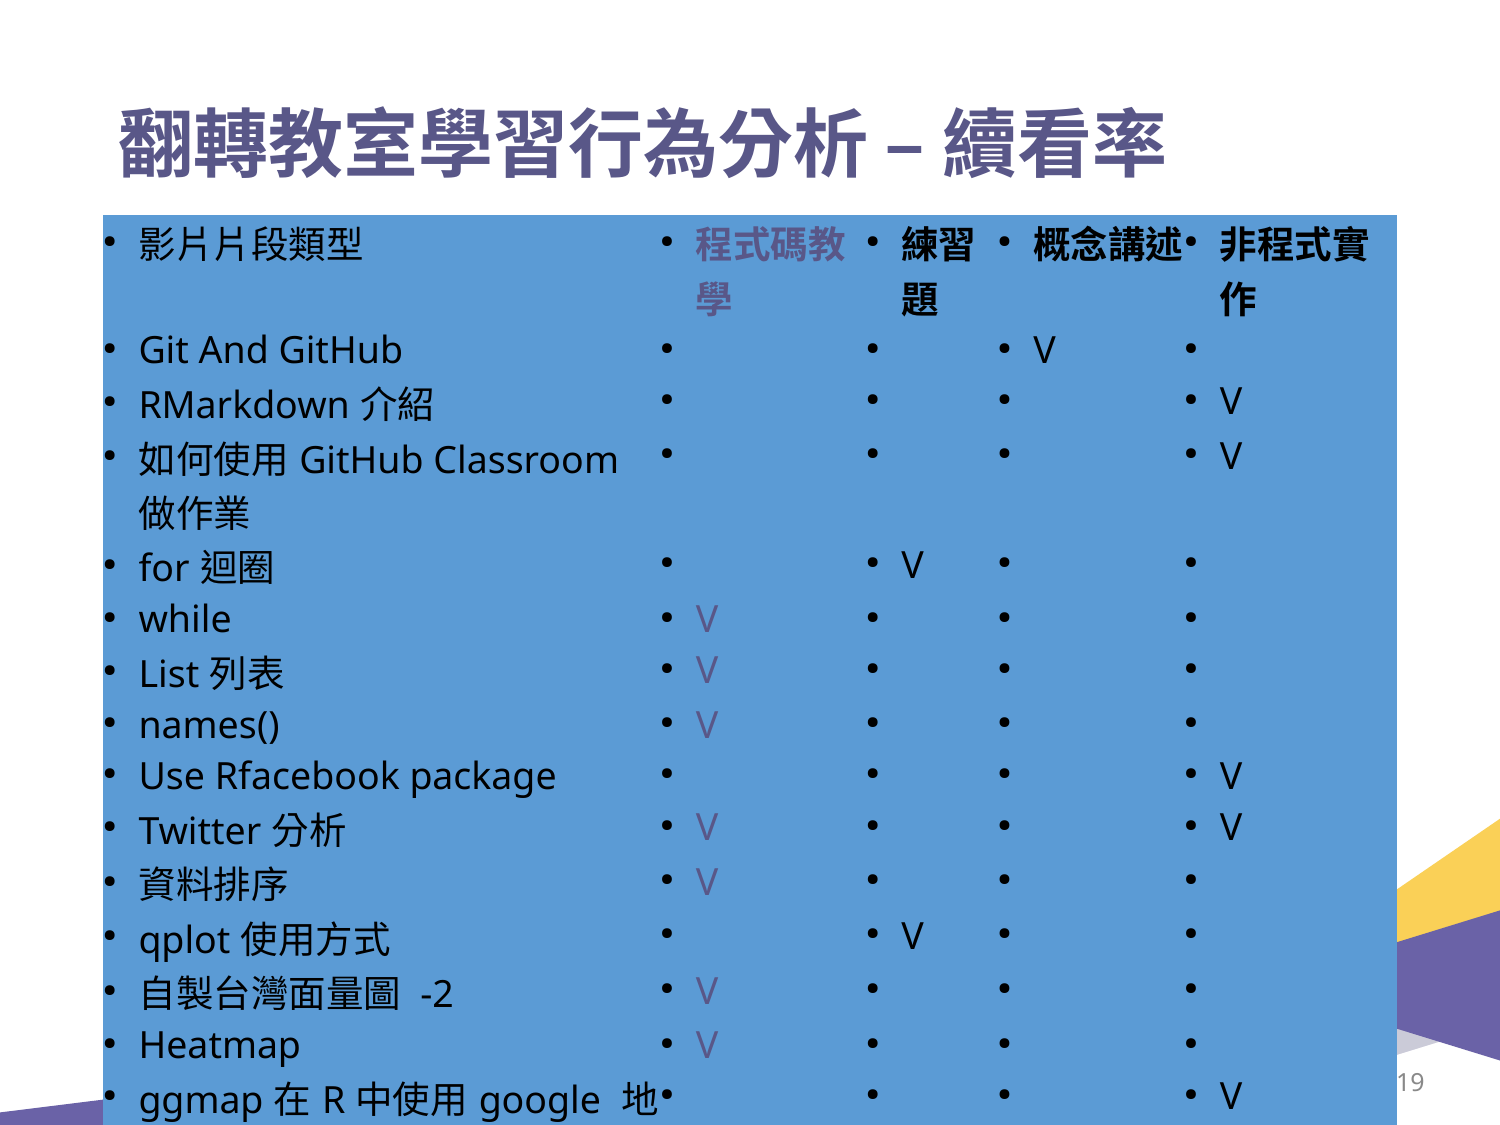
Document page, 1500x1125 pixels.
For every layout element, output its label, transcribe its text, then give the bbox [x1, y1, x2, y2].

table_cell [1184, 644, 1397, 699]
table_cell [998, 855, 1184, 910]
table_cell for迴圈 [103, 538, 660, 593]
table_cell [998, 910, 1184, 964]
text_box 19 [1397, 1053, 1477, 1114]
table_cell V [866, 910, 998, 964]
table_cell V [660, 855, 866, 910]
table_header 非程式實作 [1184, 215, 1397, 324]
table_cell V [1184, 1070, 1397, 1125]
table_cell [1184, 964, 1397, 1019]
table_header 練習題 [866, 215, 998, 324]
table_header 影片片段類型 [103, 215, 660, 324]
table_cell [998, 644, 1184, 699]
table_cell V [1184, 430, 1397, 538]
table_cell [1184, 1019, 1397, 1070]
table_cell [866, 855, 998, 910]
title 翻轉教室學習行為分析 – 續看率 [103, 59, 1397, 215]
table_cell 自製台灣面量圖 -2 [103, 964, 660, 1019]
table_cell [660, 430, 866, 538]
table_cell V [998, 324, 1184, 375]
table_cell [998, 964, 1184, 1019]
table_cell [998, 593, 1184, 644]
table_cell [998, 375, 1184, 430]
table_cell [1184, 593, 1397, 644]
table_cell [998, 750, 1184, 801]
table_cell [866, 699, 998, 750]
table_cell [660, 375, 866, 430]
table_cell Use Rfacebook package [103, 750, 660, 801]
table_cell V [866, 538, 998, 593]
table_cell [998, 1070, 1184, 1125]
table_cell V [660, 699, 866, 750]
table_cell V [660, 801, 866, 855]
table_cell [866, 644, 998, 699]
table_cell [1184, 324, 1397, 375]
table_cell [660, 910, 866, 964]
table_cell [866, 375, 998, 430]
table_cell [866, 1019, 998, 1070]
table_cell ggmap在R中使用google 地圖 [103, 1070, 660, 1125]
table_cell [866, 964, 998, 1019]
table_cell V [660, 593, 866, 644]
table_cell [660, 538, 866, 593]
table_cell Git And GitHub [103, 324, 660, 375]
table_cell V [1184, 801, 1397, 855]
table_cell [1184, 855, 1397, 910]
table_cell [660, 750, 866, 801]
table_header 概念講述 [998, 215, 1184, 324]
table_cell [660, 324, 866, 375]
table_cell V [660, 1019, 866, 1070]
table_header 程式碼教學 [660, 215, 866, 324]
table_cell [866, 430, 998, 538]
table_cell V [1184, 375, 1397, 430]
table_cell [998, 699, 1184, 750]
table_cell [866, 750, 998, 801]
table_cell [866, 593, 998, 644]
table_cell [1184, 910, 1397, 964]
table_cell [998, 538, 1184, 593]
table_cell [998, 430, 1184, 538]
table_cell [866, 324, 998, 375]
table_cell V [660, 964, 866, 1019]
table_cell 資料排序 [103, 855, 660, 910]
table_cell V [660, 644, 866, 699]
table_cell [1184, 699, 1397, 750]
table_cell names() [103, 699, 660, 750]
table_cell [660, 1070, 866, 1125]
table_cell Twitter分析 [103, 801, 660, 855]
table_cell qplot使用方式 [103, 910, 660, 964]
table_cell V [1184, 750, 1397, 801]
table_cell [998, 801, 1184, 855]
table_cell RMarkdown介紹 [103, 375, 660, 430]
table_cell Heatmap [103, 1019, 660, 1070]
table_cell [866, 1070, 998, 1125]
table_cell [1184, 538, 1397, 593]
table_cell List列表 [103, 644, 660, 699]
table_cell [866, 801, 998, 855]
table_cell while [103, 593, 660, 644]
table_cell [998, 1019, 1184, 1070]
table_cell 如何使用GitHub Classroom做作業 [103, 430, 660, 538]
